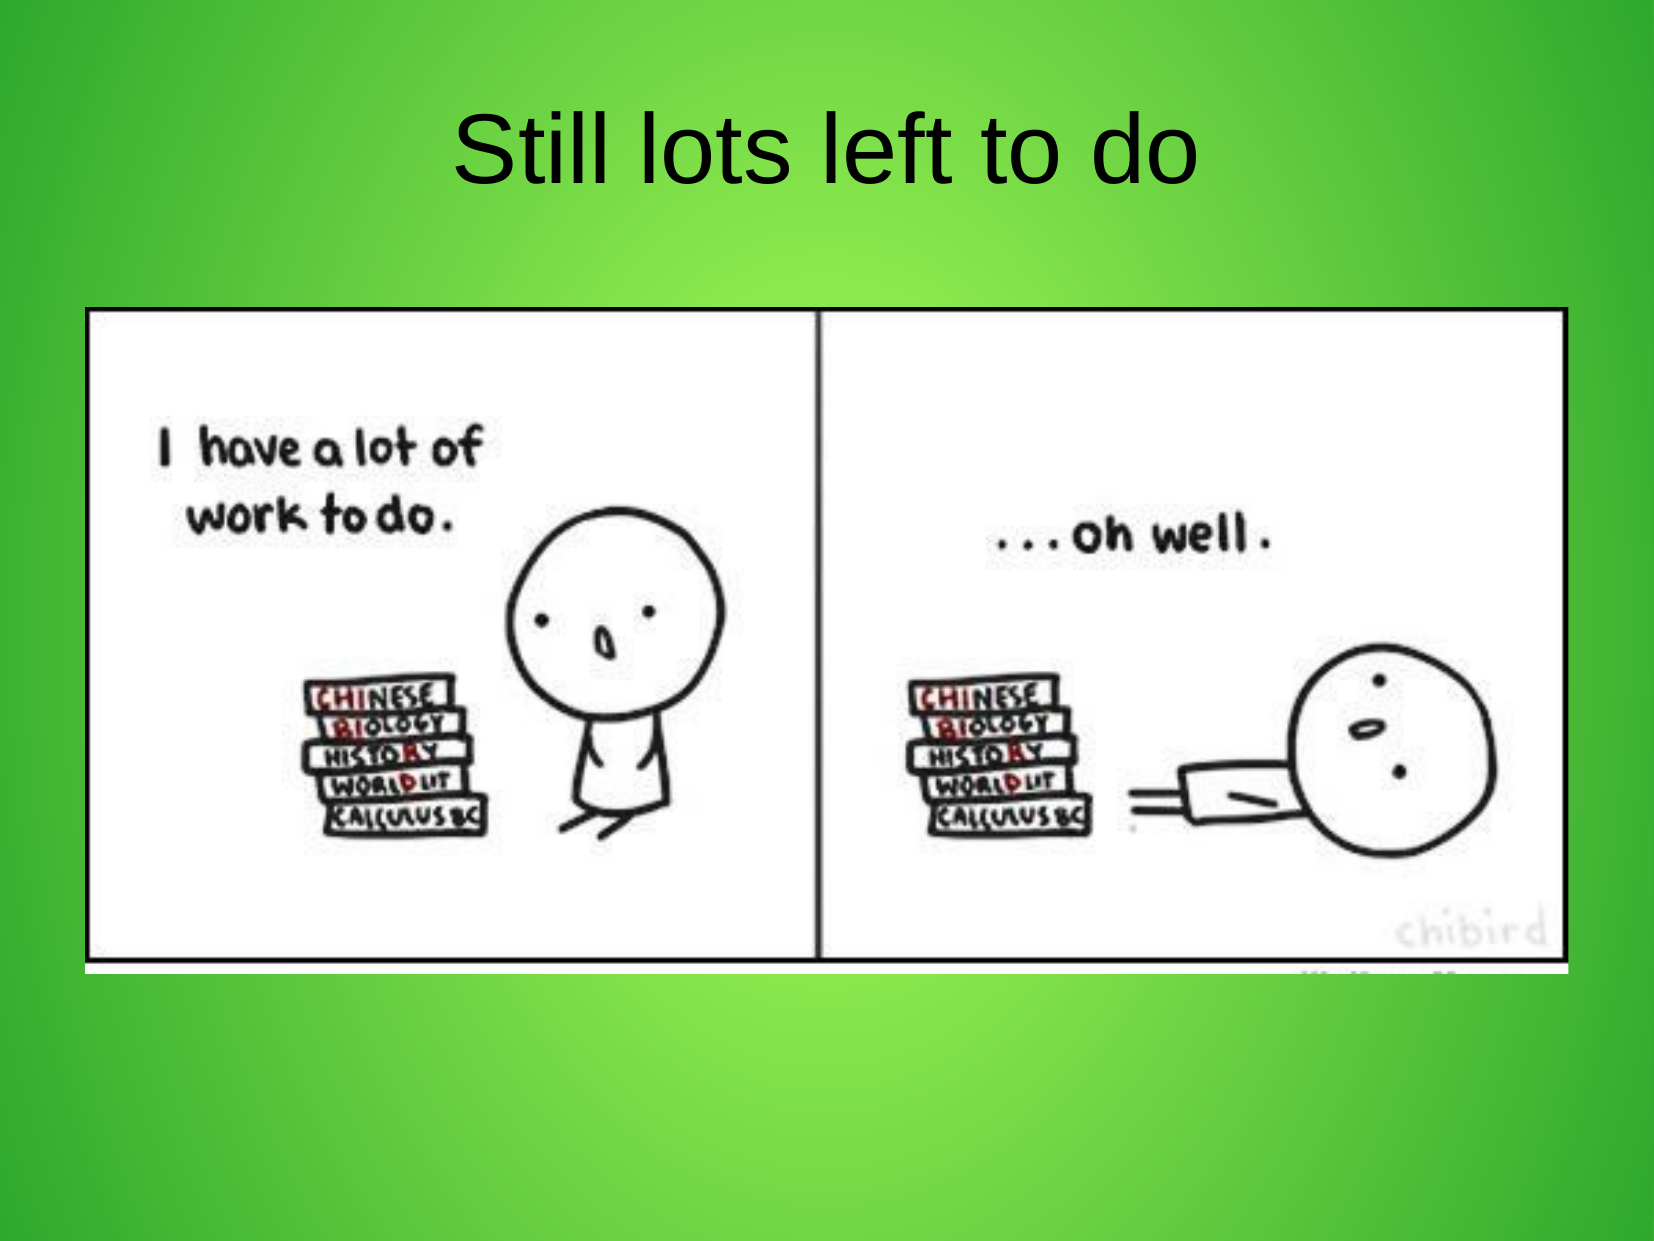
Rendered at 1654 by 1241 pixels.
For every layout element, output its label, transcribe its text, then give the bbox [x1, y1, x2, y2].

picture [85, 307, 1569, 974]
title Still lots left to do [82, 47, 1571, 252]
